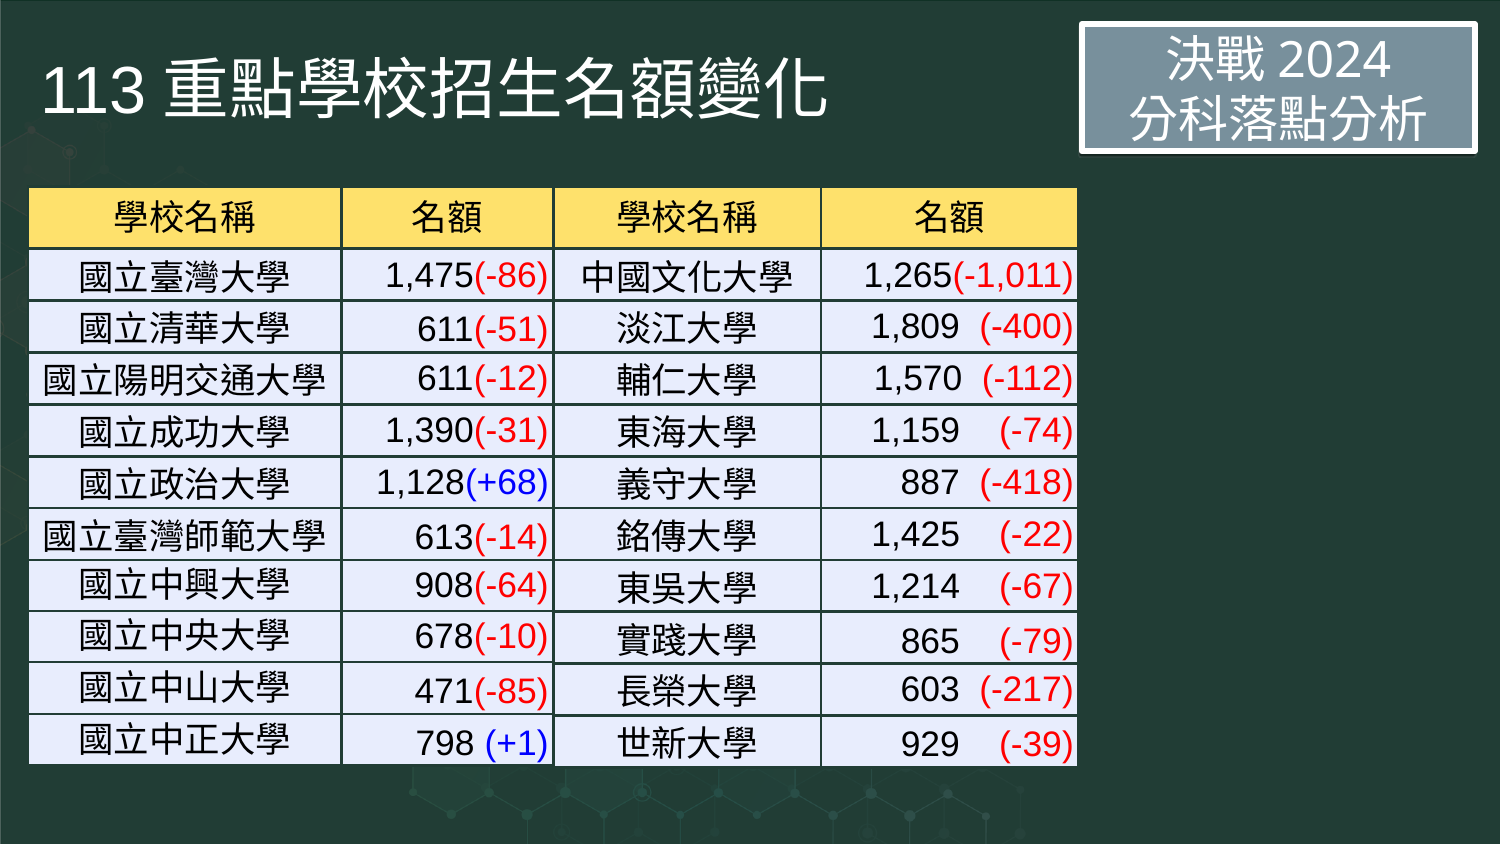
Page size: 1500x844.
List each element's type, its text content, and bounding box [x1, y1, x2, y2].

table_cell 世新大學 [555, 717, 820, 766]
table_cell 1,128(+68) [343, 458, 552, 507]
table_cell 611(-12) [343, 354, 552, 403]
table_cell 輔仁大學 [555, 354, 820, 403]
table_cell 國立中興大學 [29, 561, 340, 610]
table_cell 淡江大學 [555, 302, 820, 351]
table_cell 1,159 (-74) [822, 406, 1077, 455]
table_cell 613(-14) [343, 509, 552, 559]
table_header 學校名稱 [29, 188, 340, 247]
title 113重點學校招生名額變化 [25, 31, 1081, 141]
table_cell 1,809 (-400) [822, 302, 1077, 351]
table_cell 1,475(-86) [343, 250, 552, 299]
table_cell 798 (+1) [343, 715, 552, 764]
table_cell 實踐大學 [555, 613, 820, 662]
table_cell 東吳大學 [555, 561, 820, 610]
table_header 學校名稱 [555, 188, 820, 247]
table_cell 長榮大學 [555, 665, 820, 714]
table_cell 603 (-217) [822, 665, 1077, 714]
table_cell 國立政治大學 [29, 458, 340, 507]
table_cell 國立清華大學 [29, 302, 340, 351]
table_cell 國立中山大學 [29, 663, 340, 713]
picture [0, 0, 1500, 844]
table_cell 887 (-418) [822, 458, 1077, 507]
table_cell 義守大學 [555, 458, 820, 507]
table_cell 611(-51) [343, 302, 552, 351]
table_cell 678(-10) [343, 612, 552, 661]
table_cell 865 (-79) [822, 613, 1077, 662]
table_cell 908(-64) [343, 561, 552, 610]
table_cell 國立中正大學 [29, 715, 340, 764]
table_cell 國立陽明交通大學 [29, 354, 340, 403]
text_box 決戰2024 分科落點分析 [1081, 24, 1475, 151]
table_cell 1,390(-31) [343, 406, 552, 455]
table_cell 銘傳大學 [555, 509, 820, 559]
table_cell 1,570 (-112) [822, 354, 1077, 403]
table_cell 1,265(-1,011) [822, 250, 1077, 299]
table_cell 1,425 (-22) [822, 509, 1077, 559]
table_header 名額 [822, 188, 1077, 247]
table_cell 國立成功大學 [29, 406, 340, 455]
table_cell 國立臺灣大學 [29, 250, 340, 299]
table_cell 國立中央大學 [29, 612, 340, 661]
table_cell 1,214 (-67) [822, 561, 1077, 610]
table_cell 中國文化大學 [555, 250, 820, 299]
table_cell 東海大學 [555, 406, 820, 455]
table_cell 471(-85) [343, 663, 552, 713]
table_cell 國立臺灣師範大學 [29, 509, 340, 559]
table_header 名額 [343, 188, 552, 247]
table_cell 929 (-39) [822, 717, 1077, 766]
